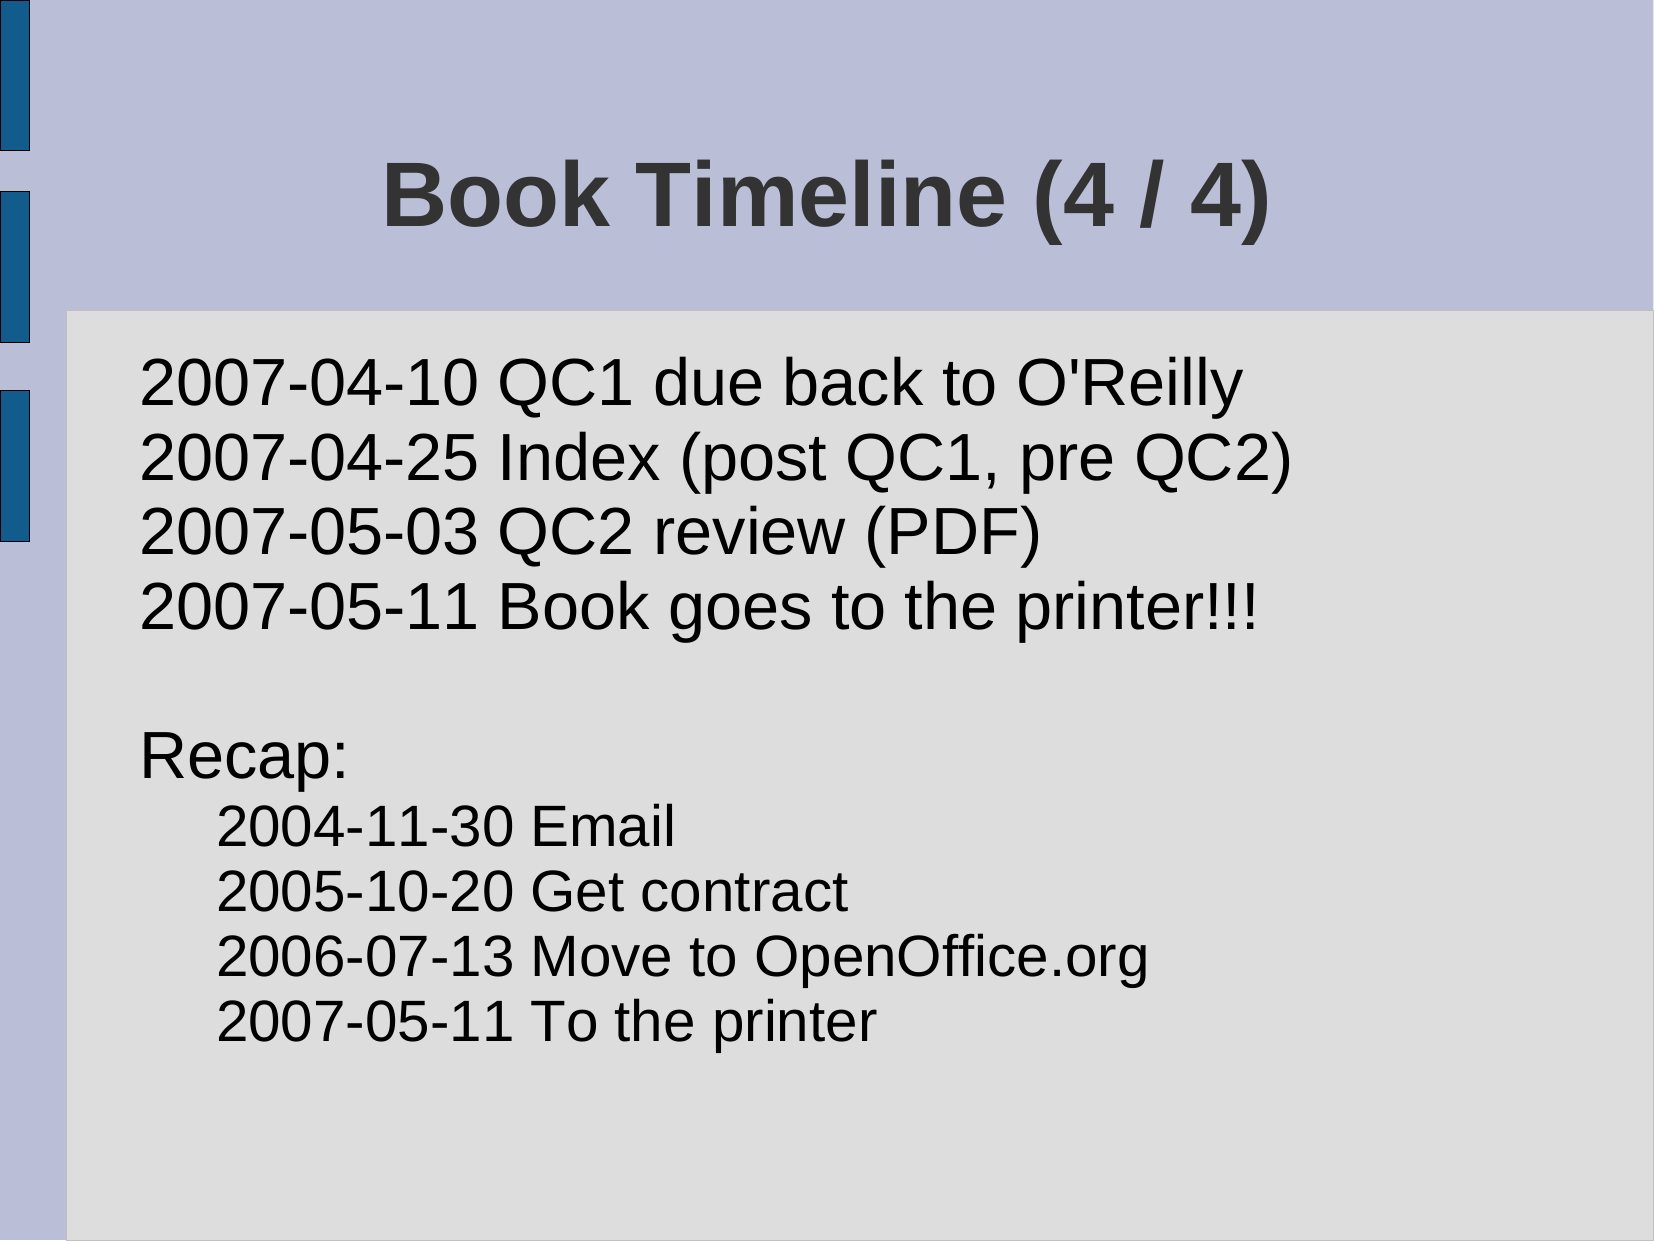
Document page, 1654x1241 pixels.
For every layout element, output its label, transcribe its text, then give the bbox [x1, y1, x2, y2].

list 2007-04-10 QC1 due back to O'Reilly 2007-04-25 Index (post QC1, pre QC2) 2007-05-03 QC2 review (PDF) 2007-05-11 Book goes to the printer!!! Recap: 2004-11-30 Email 2005-10-20 Get contract 2006-07-13 Move to OpenOffice.org 2007-05-11 To the printer [121, 344, 1534, 1112]
title Book Timeline (4 / 4) [121, 98, 1534, 291]
